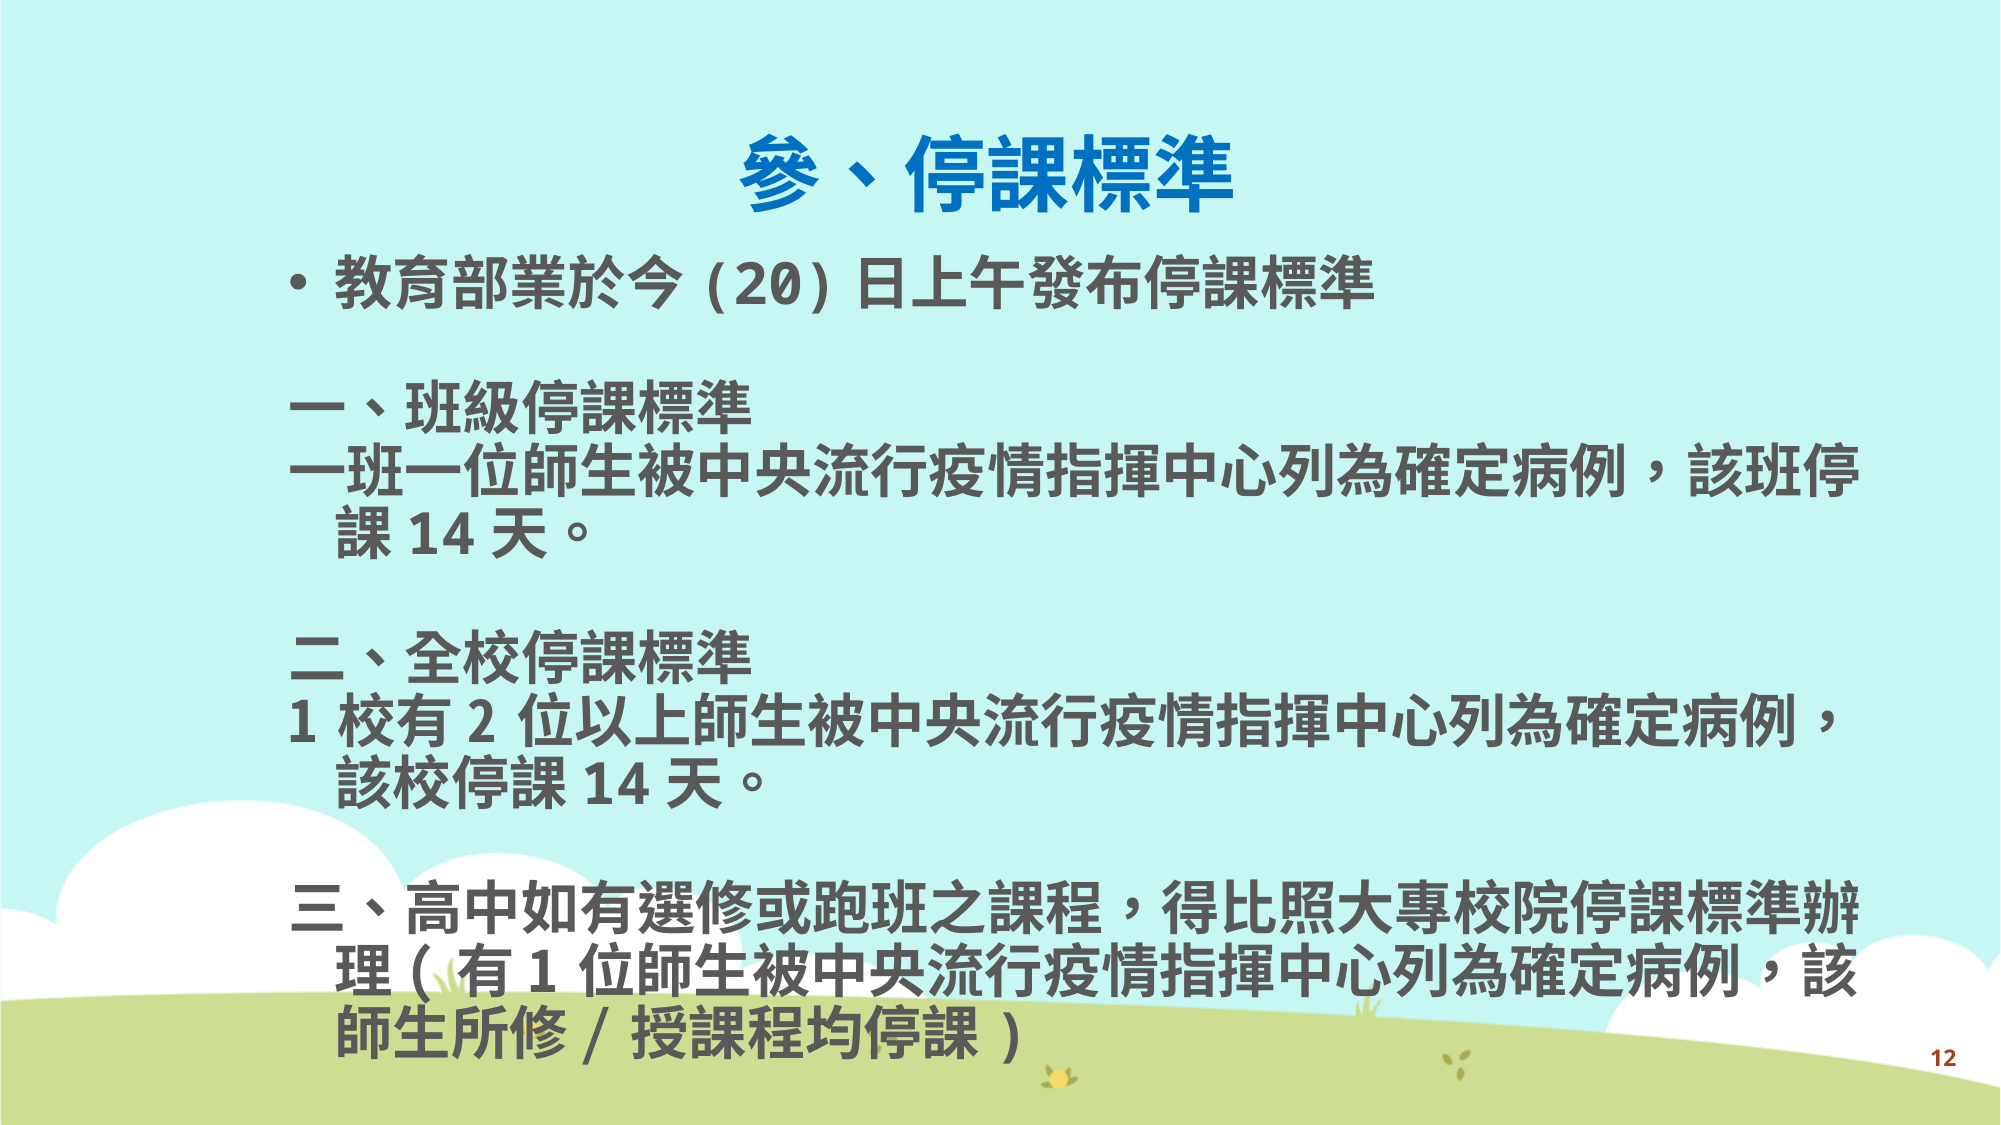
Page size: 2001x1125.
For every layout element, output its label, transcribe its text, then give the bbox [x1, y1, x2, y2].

text_box 教育部業於今(20)日上午發布停課標準 一、班級停課標準 一班一位師生被中央流行疫情指揮中心列為確定病例，該班停課14天。 二、全校停課標準 1校有2位以上師生被中央流行疫情指揮中心列為確定病例，該校停課14天。 三、高中如有選修或跑班之課程，得比照大專校院停課標準辦理(有1位師生被中央流行疫情指揮中心列為確定病例，該師生所修/授課程均停課) [273, 246, 1900, 1074]
text_box <number> [1899, 1030, 1988, 1088]
text_box 參、停課標準 [169, 126, 1805, 247]
picture [0, 0, 2001, 1125]
